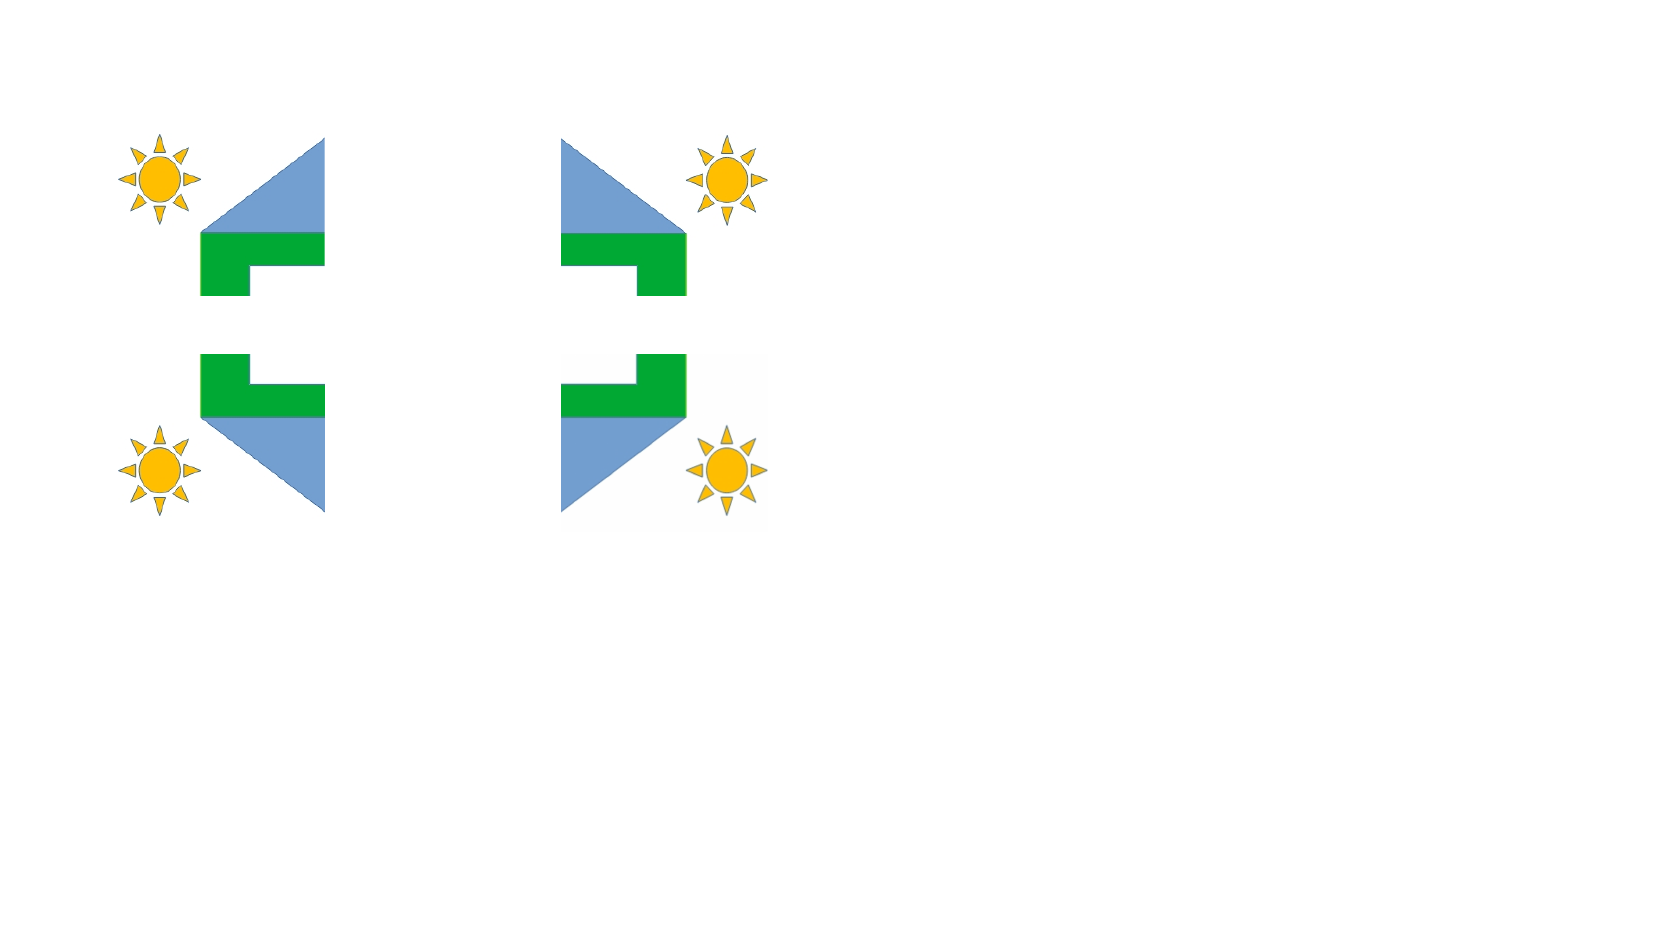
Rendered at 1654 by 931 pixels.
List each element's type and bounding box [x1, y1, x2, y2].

picture [118, 118, 325, 296]
picture [561, 354, 768, 532]
picture [561, 118, 768, 296]
picture [118, 354, 325, 532]
